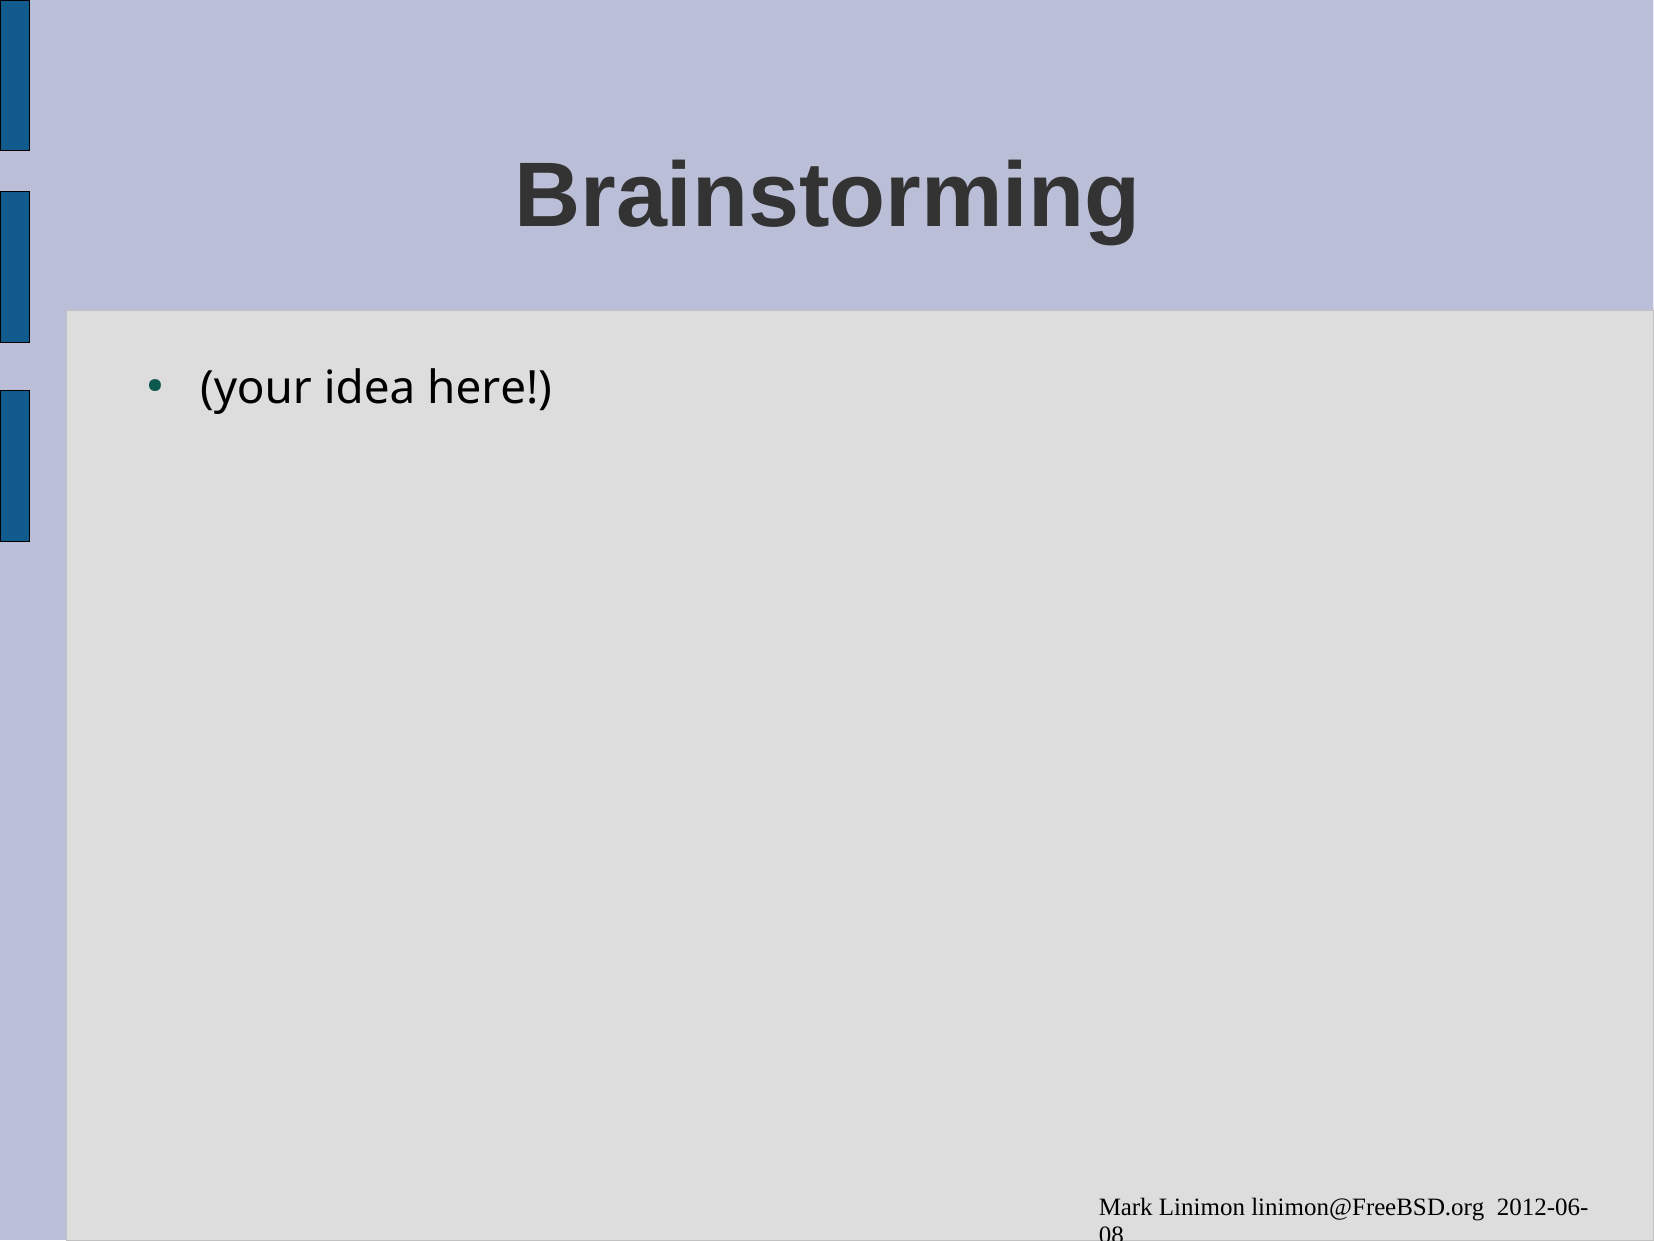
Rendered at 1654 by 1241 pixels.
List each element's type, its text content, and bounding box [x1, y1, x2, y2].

list (your idea here!) [129, 354, 1542, 1174]
text_box Mark Linimon linimon@FreeBSD.org 2012-06-08 [1098, 1193, 1613, 1222]
title Brainstorming [121, 91, 1534, 299]
